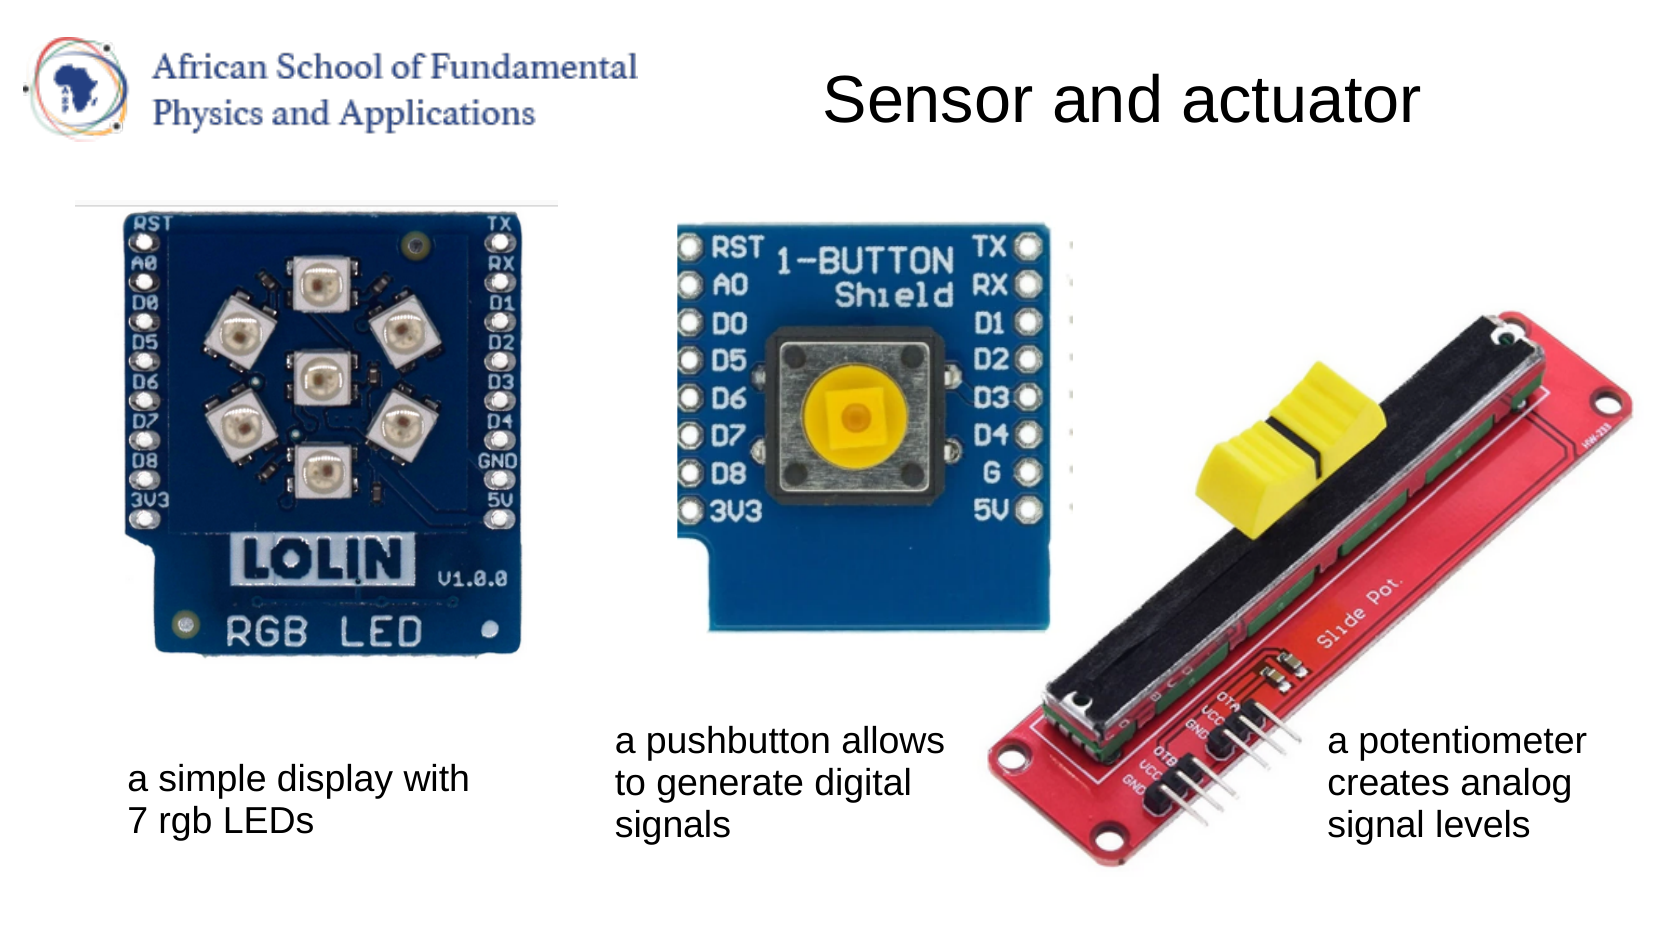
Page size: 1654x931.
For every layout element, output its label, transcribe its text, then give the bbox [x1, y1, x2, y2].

text_box a potentiometer creates analog signal levels [1312, 712, 1603, 854]
picture [75, 200, 558, 676]
text_box a simple display with 7 rgb LEDs [112, 750, 486, 849]
picture [637, 187, 1654, 901]
picture [23, 37, 635, 142]
text_box a pushbutton allows to generate digital signals [600, 712, 961, 854]
title Sensor and actuator [635, 21, 1610, 177]
